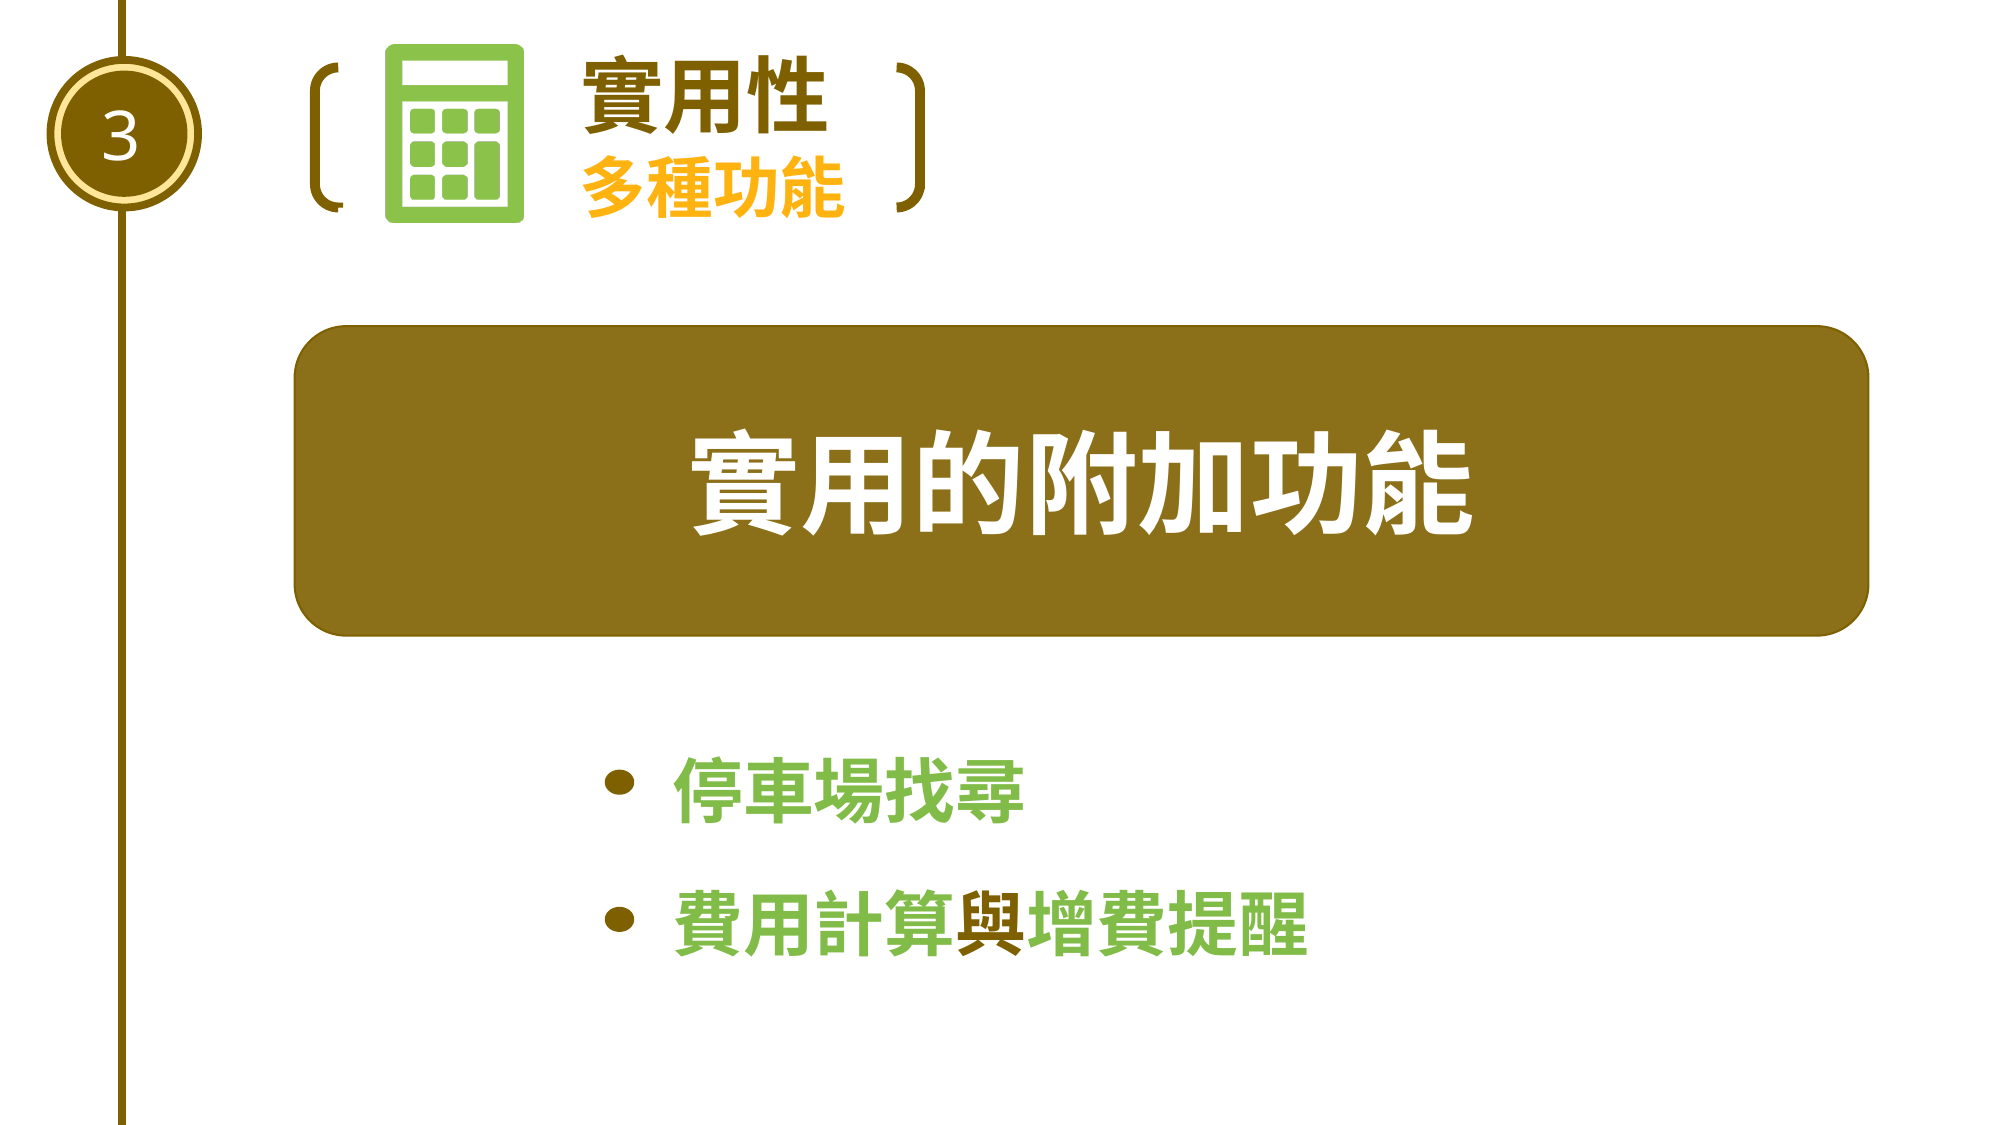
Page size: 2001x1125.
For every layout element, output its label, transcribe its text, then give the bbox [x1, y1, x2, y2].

text_box [50, 59, 199, 233]
text_box 實用性 [565, 35, 1153, 138]
text_box [604, 906, 635, 932]
text_box 3 [86, 84, 167, 183]
text_box [604, 769, 635, 795]
text_box 費用計算與增費提醒 [657, 872, 1731, 974]
picture [365, 44, 544, 223]
text_box 多種功能 [564, 138, 1257, 234]
text_box 實用的附加功能 [498, 405, 1666, 557]
text_box 停車場找尋 [657, 739, 1559, 841]
text_box [294, 326, 1869, 636]
